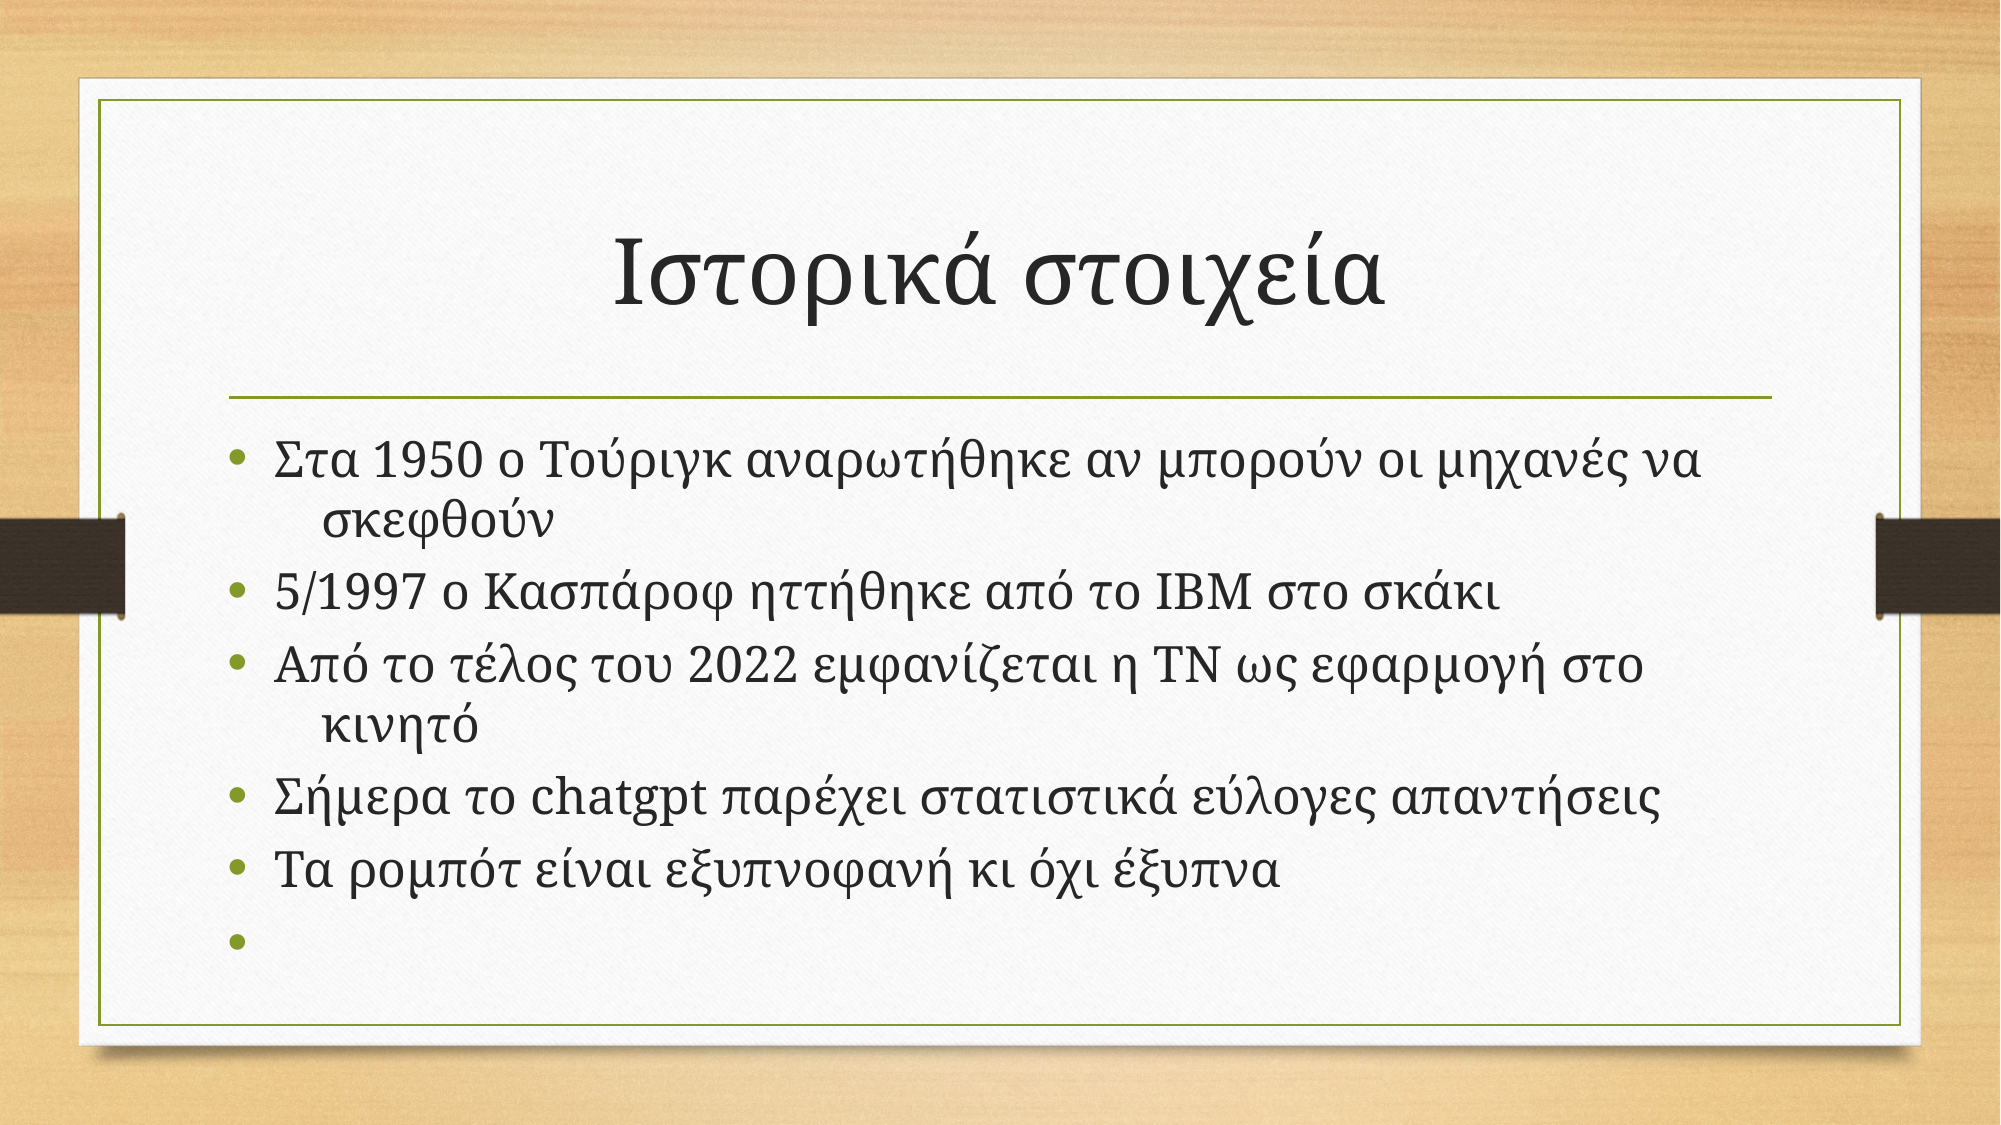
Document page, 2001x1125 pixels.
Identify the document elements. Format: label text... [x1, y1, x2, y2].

list Στα 1950 ο Τούριγκ αναρωτήθηκε αν μπορούν οι μηχανές να σκεφθούν 5/1997 ο Κασπάροφ ηττήθηκε από το ΙΒΜ στο σκάκι Από το τέλος του 2022 εμφανίζεται η ΤΝ ως εφαρμογή στο κινητό Σήμερα το chatgpt παρέχει στατιστικά εύλογες απαντήσεις Τα ρομπότ είναι εξυπνοφανή κι όχι έξυπνα [212, 419, 1788, 964]
title Ιστορικά στοιχεία [212, 161, 1788, 376]
